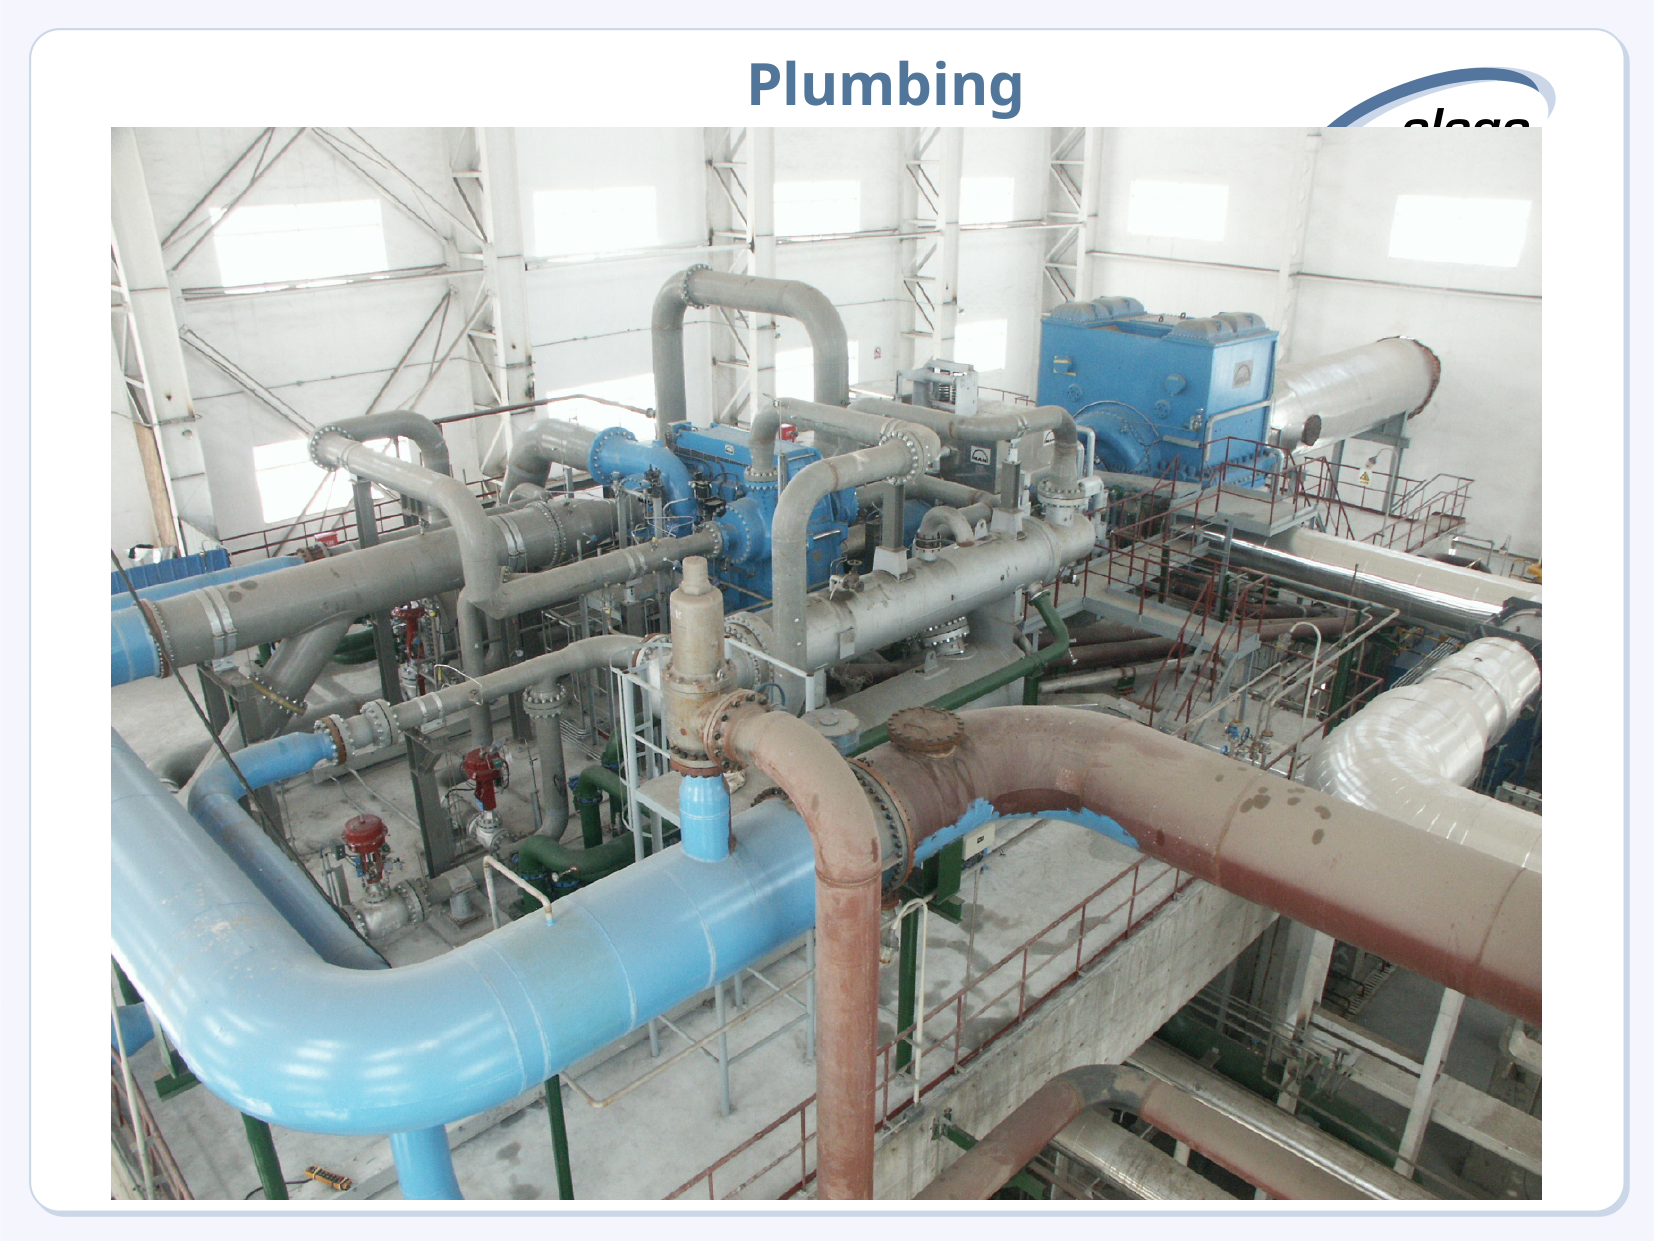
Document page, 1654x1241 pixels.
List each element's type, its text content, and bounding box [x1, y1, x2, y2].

picture [0, 0, 1654, 1241]
title Plumbing [141, 37, 1630, 129]
